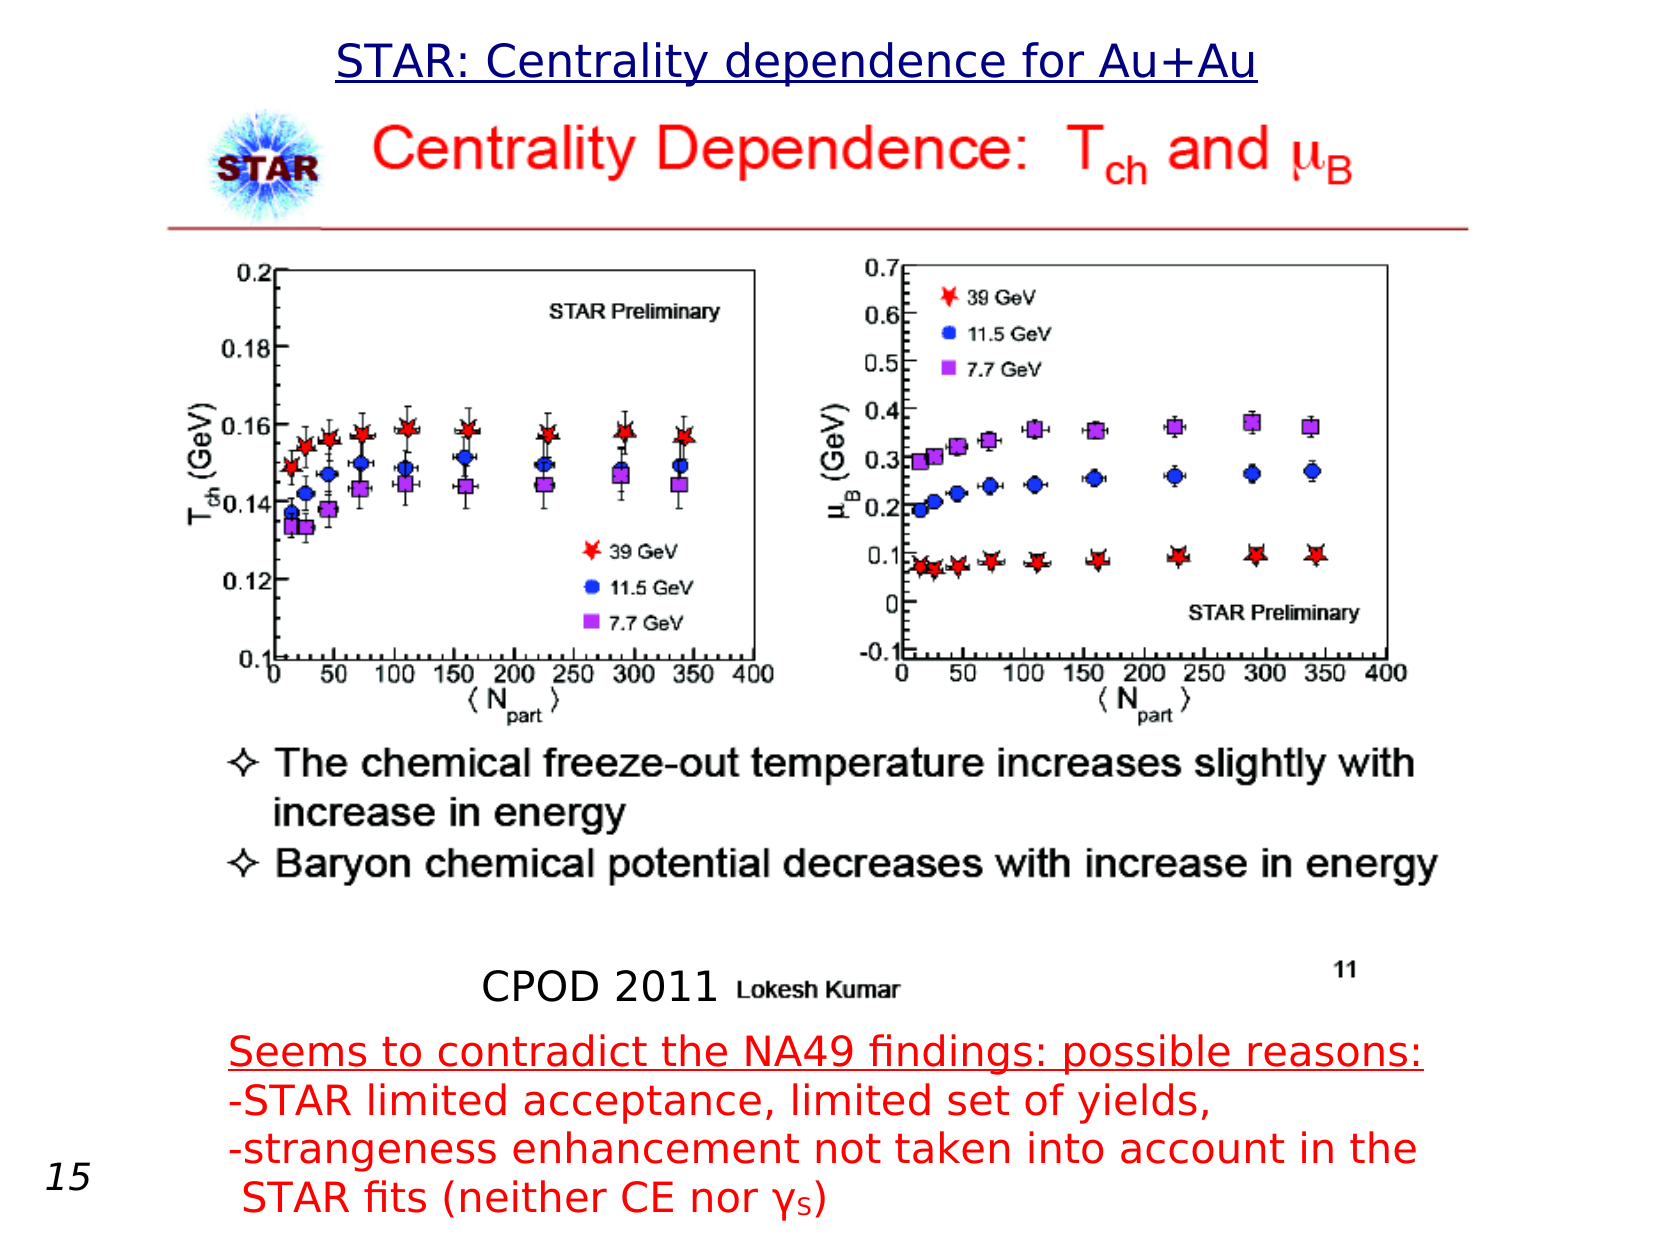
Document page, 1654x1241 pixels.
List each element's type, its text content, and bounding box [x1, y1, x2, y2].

picture [146, 91, 1497, 1034]
text_box CPOD 2011 [481, 962, 728, 1013]
text_box Seems to contradict the NA49 findings: possible reasons: -STAR limited acceptance, limited set of yields, -strangeness enhancement not taken into account in the STAR fits (neither CE nor γS) [227, 1027, 1467, 1236]
text_box STAR: Centrality dependence for Au+Au [335, 34, 1259, 89]
